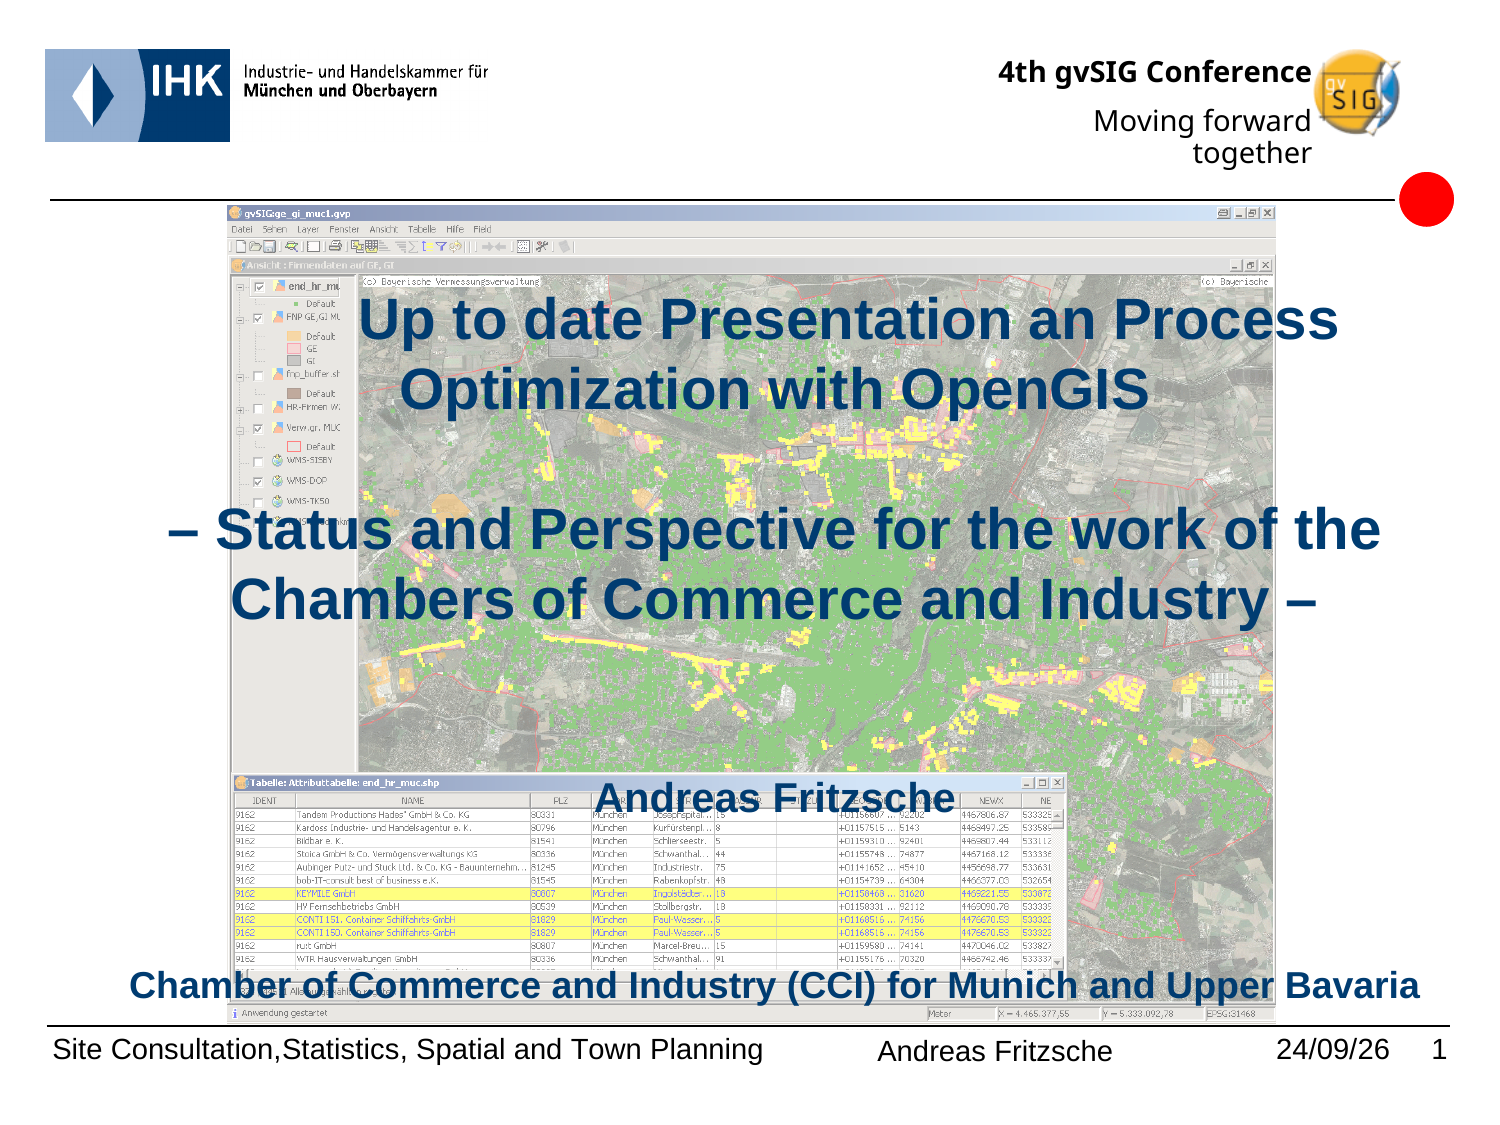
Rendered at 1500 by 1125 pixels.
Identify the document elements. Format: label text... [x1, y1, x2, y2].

picture [45, 49, 488, 142]
picture [1312, 49, 1401, 138]
text_box Up to date Presentation an Process Optimization with OpenGIS – Status and Perspective for the work of the Chambers of Commerce and Industry – Andreas Fritzsche Chamber of Commerce and Industry (CCI) for Munich and Upper Bavaria [49, 203, 1500, 1022]
text_box [1397, 169, 1457, 229]
